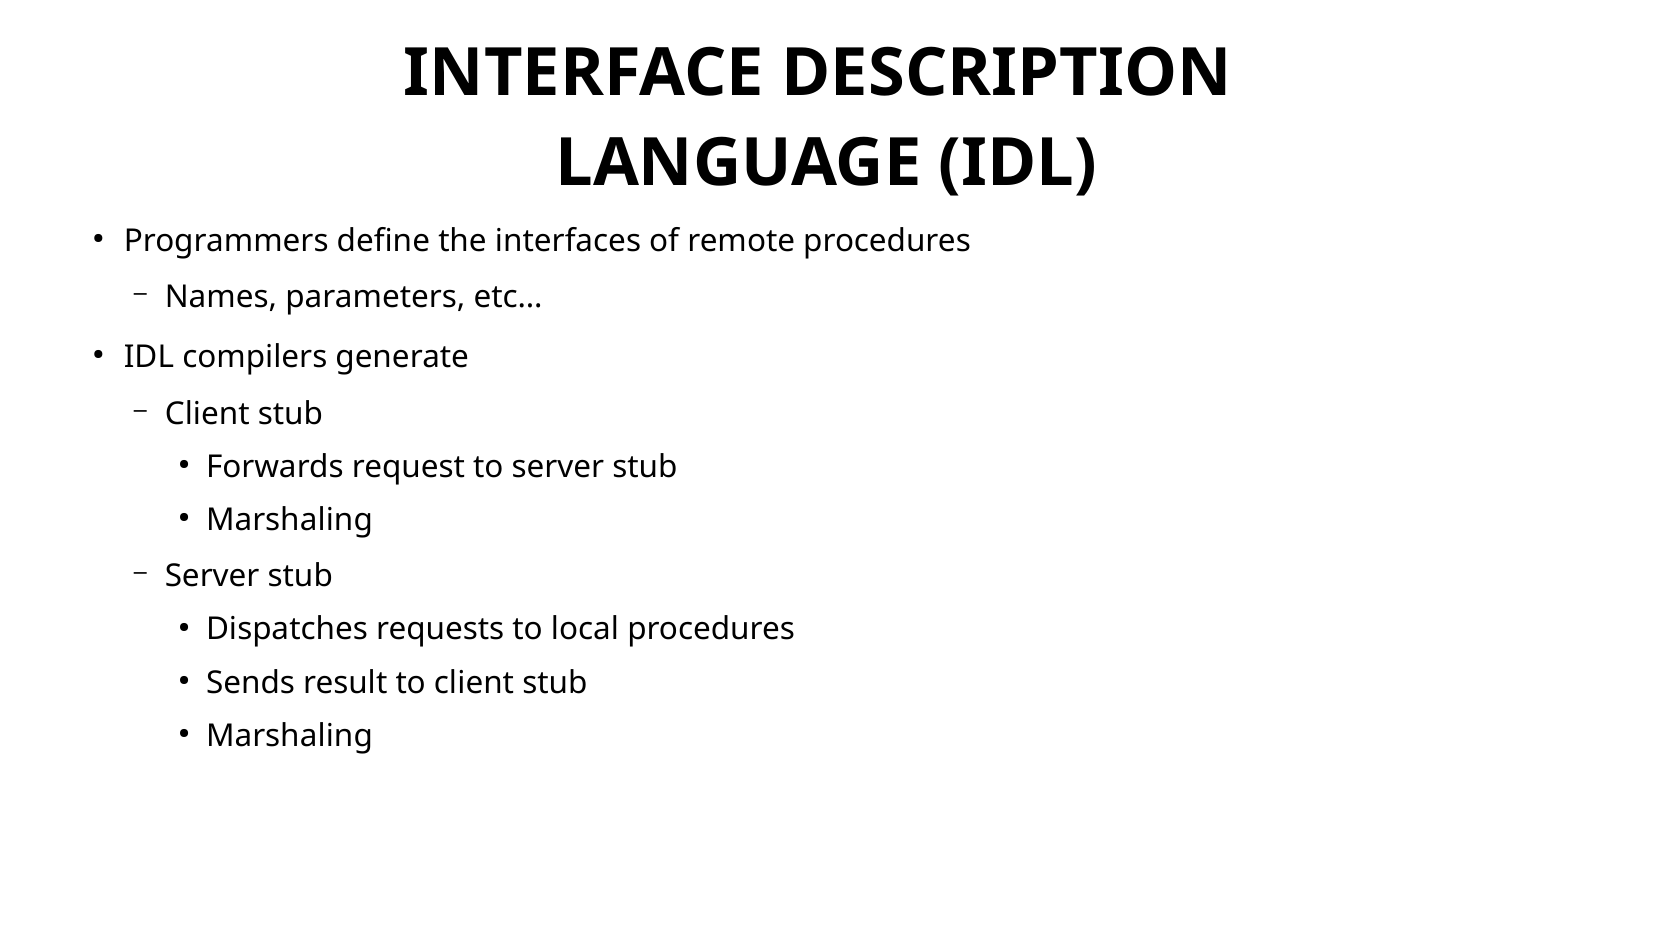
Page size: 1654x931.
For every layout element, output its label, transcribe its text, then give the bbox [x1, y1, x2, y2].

list Programmers define the interfaces of remote procedures Names, parameters, etc… IDL compilers generate Client stub Forwards request to server stub Marshaling Server stub Dispatches requests to local procedures Sends result to client stub Marshaling [82, 217, 1571, 757]
title INTERFACE DESCRIPTION LANGUAGE (IDL) [82, 33, 1571, 196]
